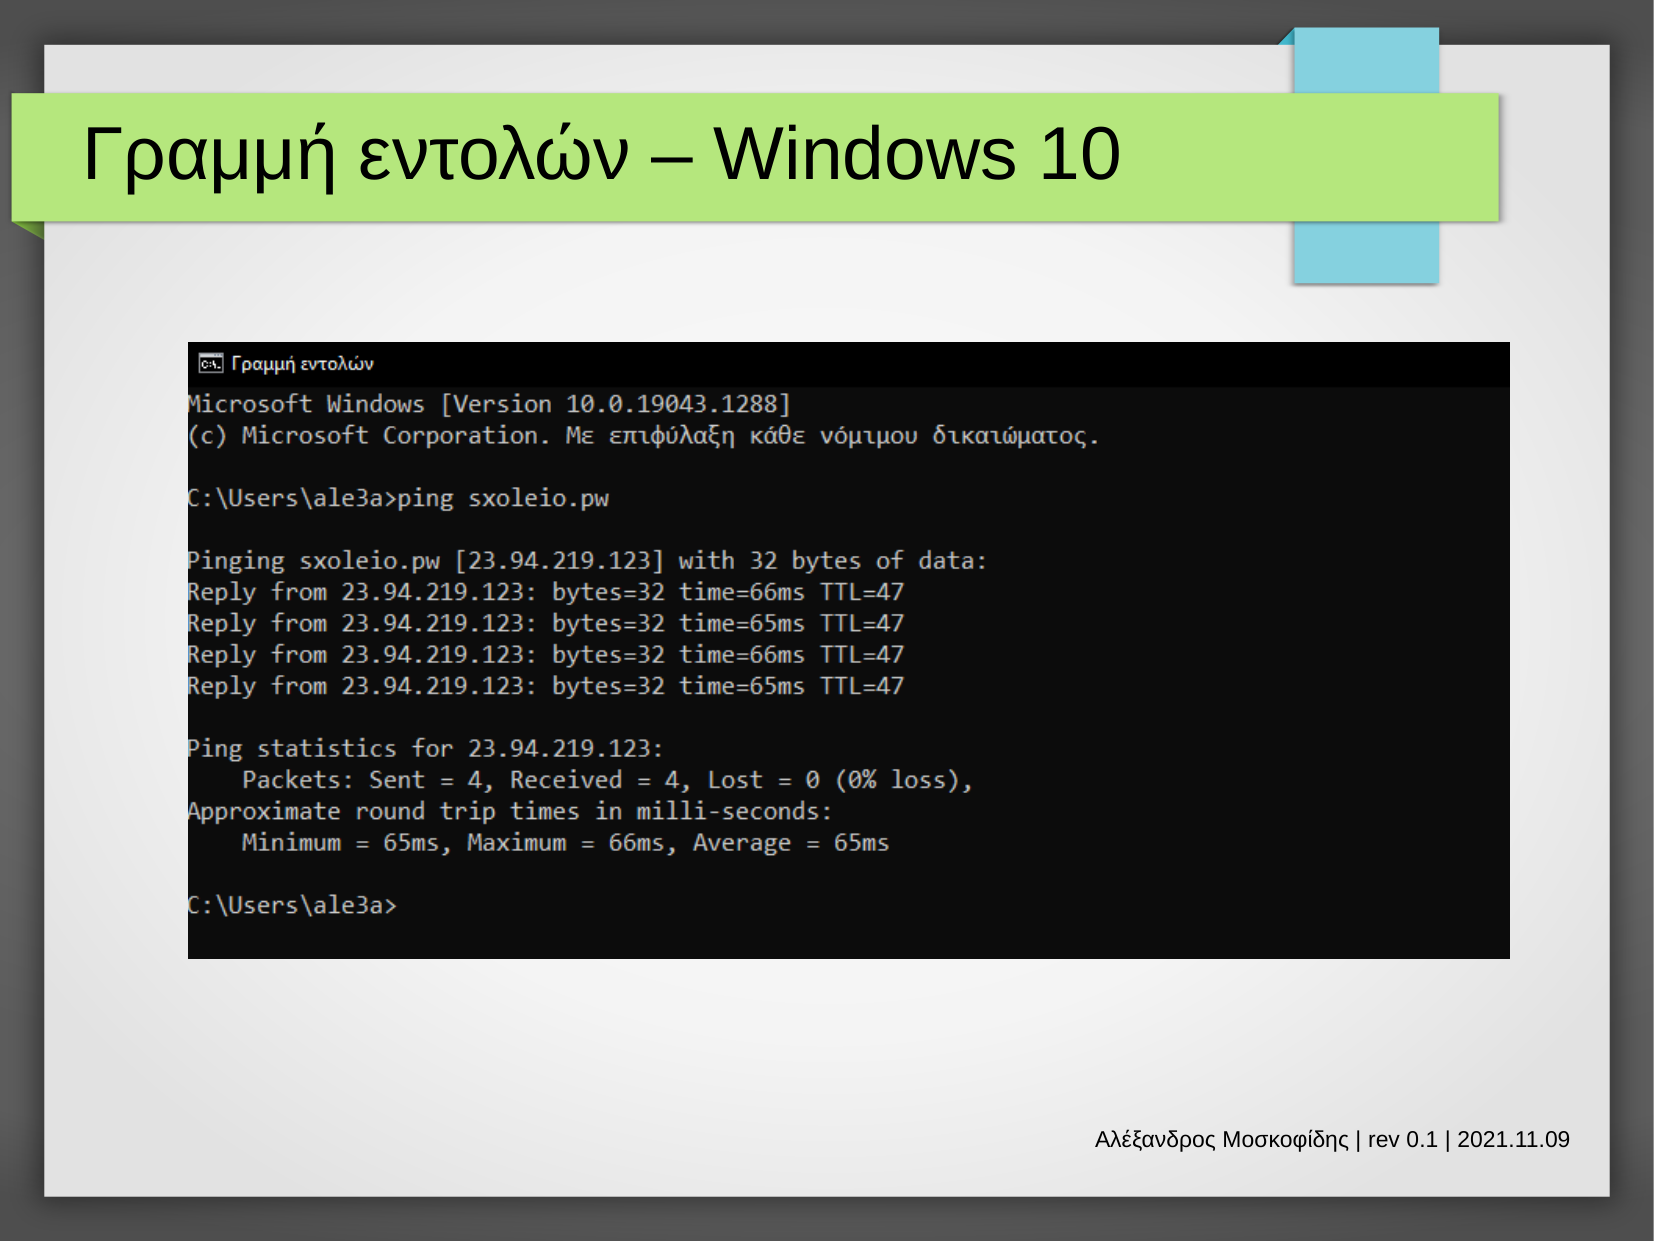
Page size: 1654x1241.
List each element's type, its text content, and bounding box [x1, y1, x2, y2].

title Αλέξανδρος Μοσκοφίδης | rev 0.1 | 2021.11.09 [909, 1110, 1571, 1170]
picture [0, 0, 1654, 1241]
title Γραμμή εντολών – Windows 10 [82, 94, 1264, 213]
